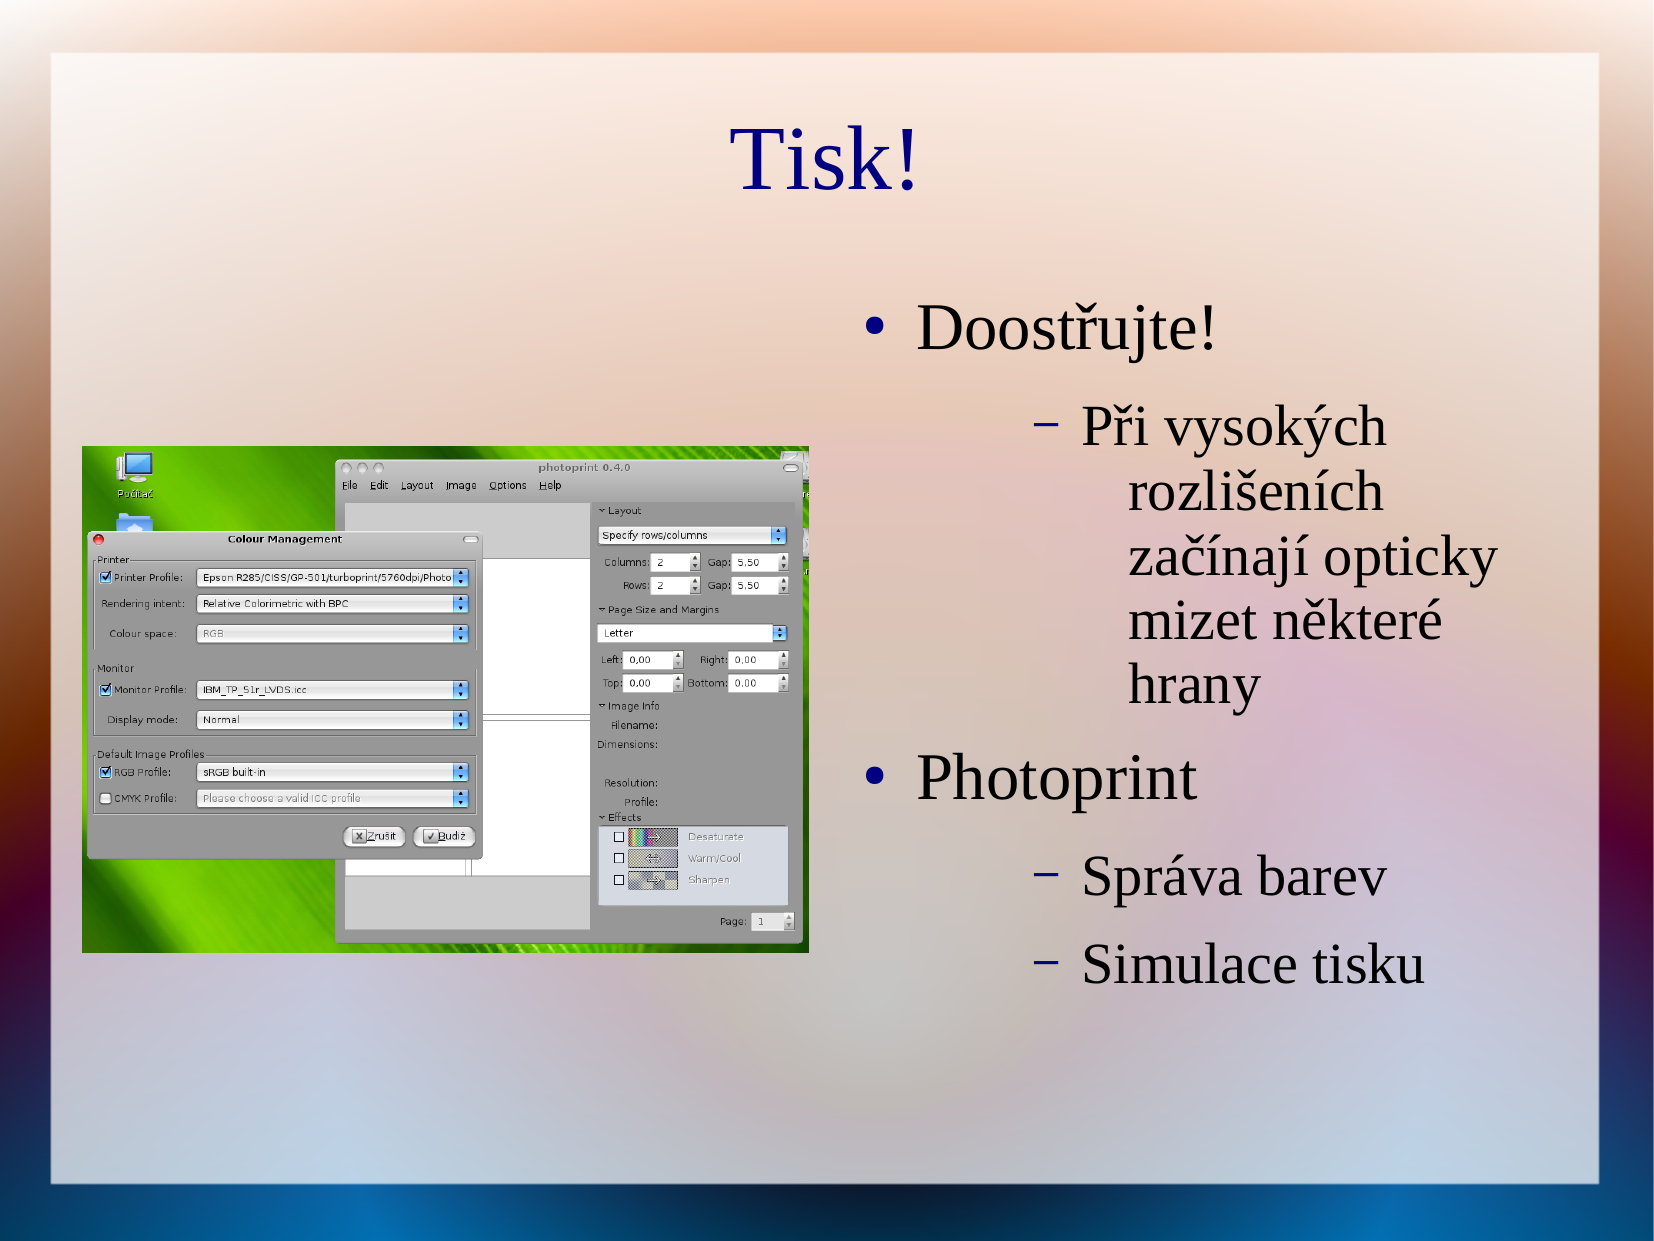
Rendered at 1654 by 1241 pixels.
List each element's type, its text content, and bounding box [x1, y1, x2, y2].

picture [0, 0, 1654, 1241]
title Tisk! [82, 55, 1571, 263]
list Doostřujte! Při vysokých rozlišeních začínají opticky mizet některé hrany Photoprint Správa barev Simulace tisku [845, 290, 1572, 1109]
